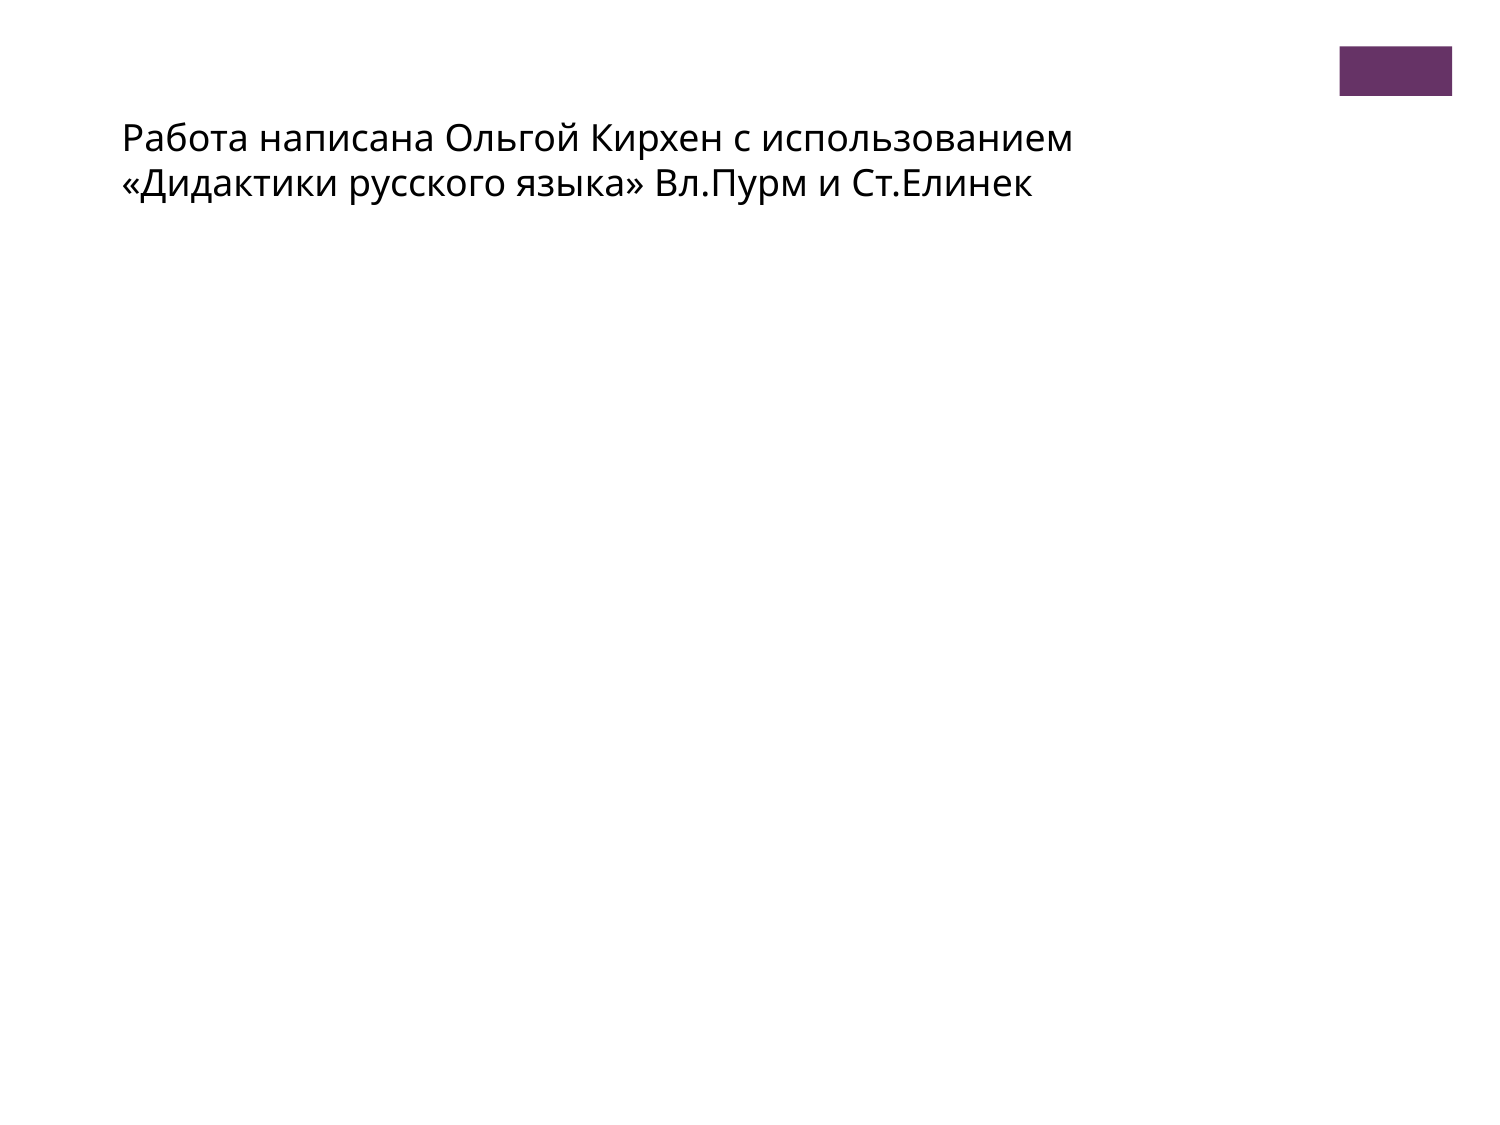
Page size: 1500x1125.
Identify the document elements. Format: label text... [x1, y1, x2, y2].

text_box Работа написана Ольгой Кирхен с использованием «Дидактики русского языка» Вл.Пурм и Ст.Елинек [106, 106, 1208, 212]
